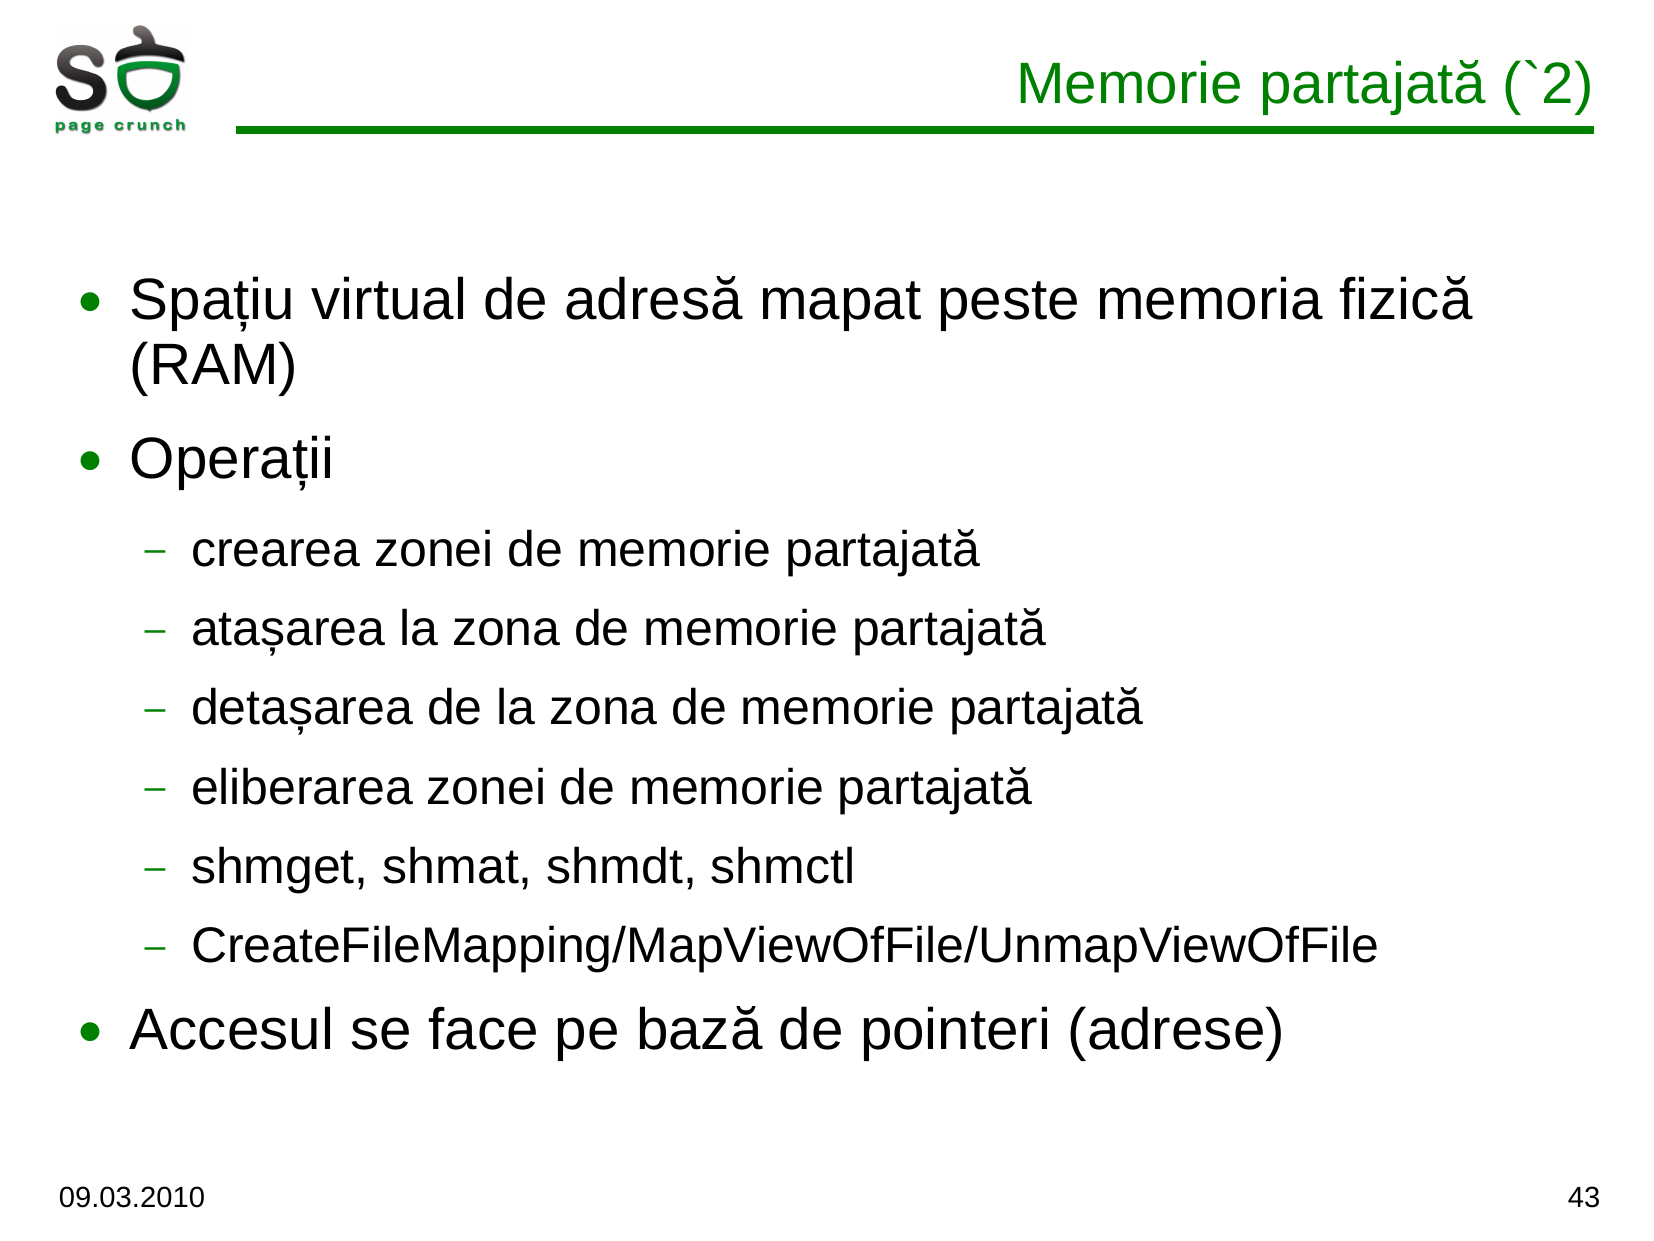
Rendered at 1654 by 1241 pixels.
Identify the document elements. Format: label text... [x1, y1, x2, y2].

picture [53, 23, 188, 136]
list Spațiu virtual de adresă mapat peste memoria fizică (RAM) Operații crearea zonei de memorie partajată atașarea la zona de memorie partajată detașarea de la zona de memorie partajată eliberarea zonei de memorie partajată shmget, shmat, shmdt, shmctl CreateFileMapping/MapViewOfFile/UnmapViewOfFile Accesul se face pe bază de pointeri (adrese) [59, 177, 1595, 1152]
title Memorie partajată (`2) [236, 49, 1595, 119]
